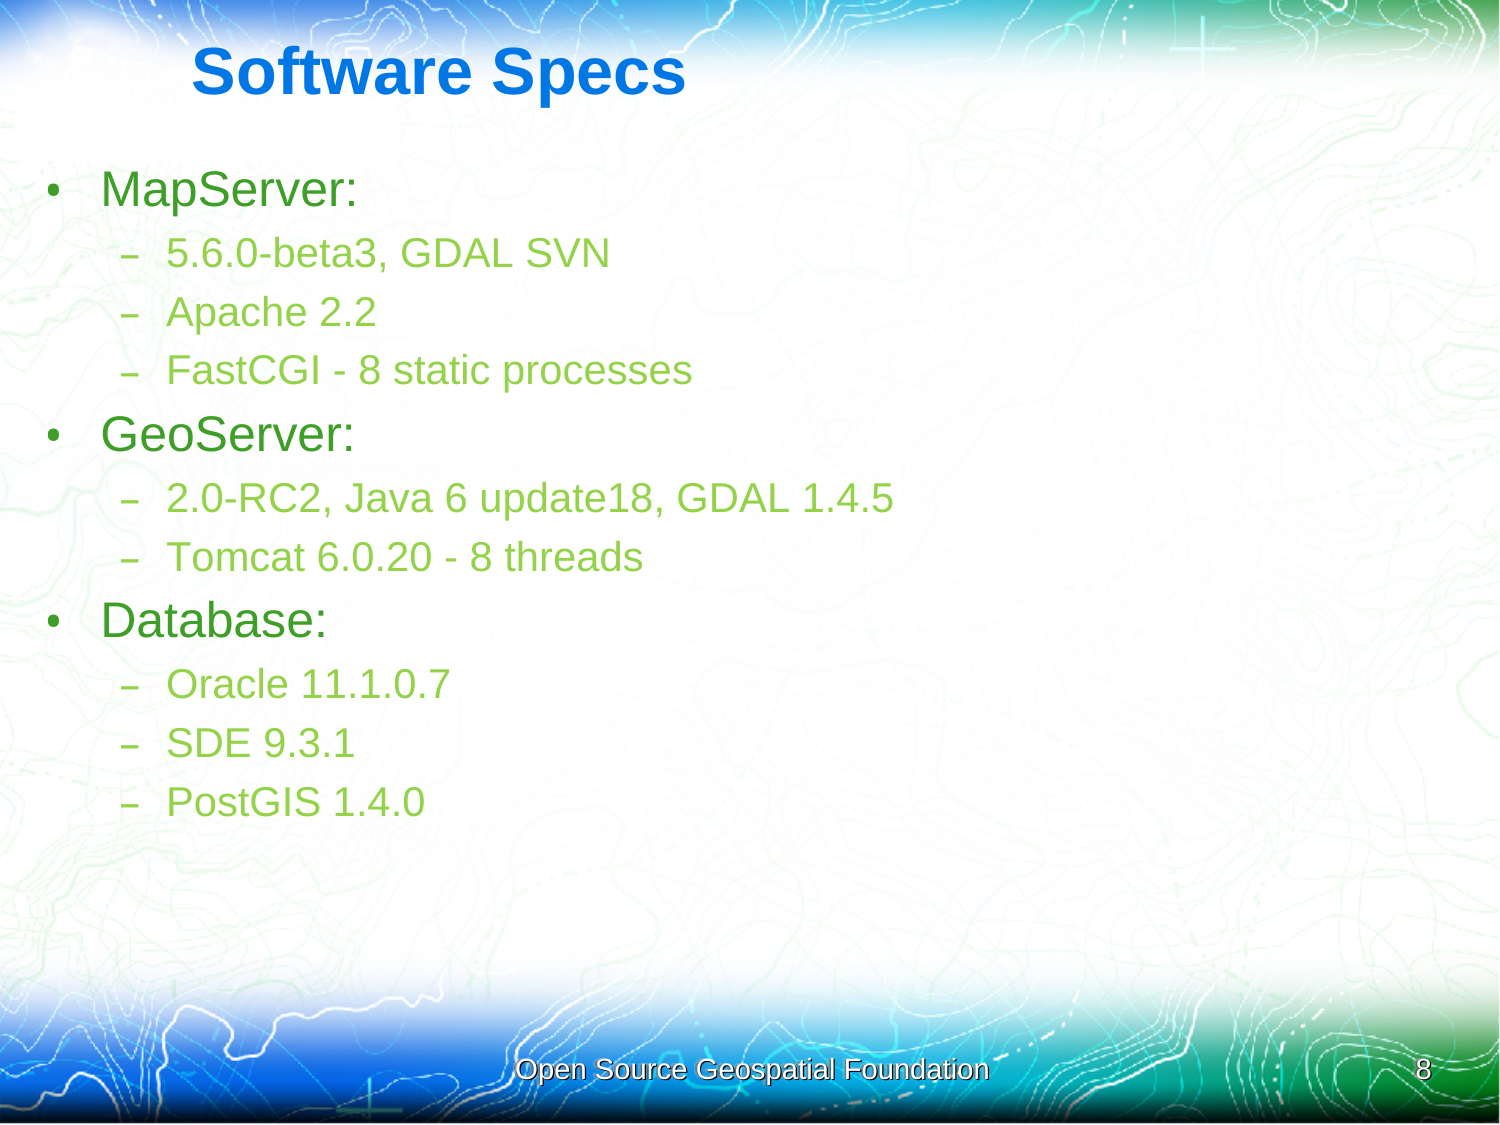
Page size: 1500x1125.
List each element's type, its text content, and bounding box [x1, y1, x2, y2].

list MapServer: 5.6.0-beta3, GDAL SVN Apache 2.2 FastCGI - 8 static processes GeoServer: 2.0-RC2, Java 6 update18, GDAL 1.4.5 Tomcat 6.0.20 - 8 threads Database: Oracle 11.1.0.7 SDE 9.3.1 PostGIS 1.4.0 [29, 153, 1477, 1125]
title Software Specs [177, 20, 1477, 122]
picture [0, 0, 1500, 1125]
